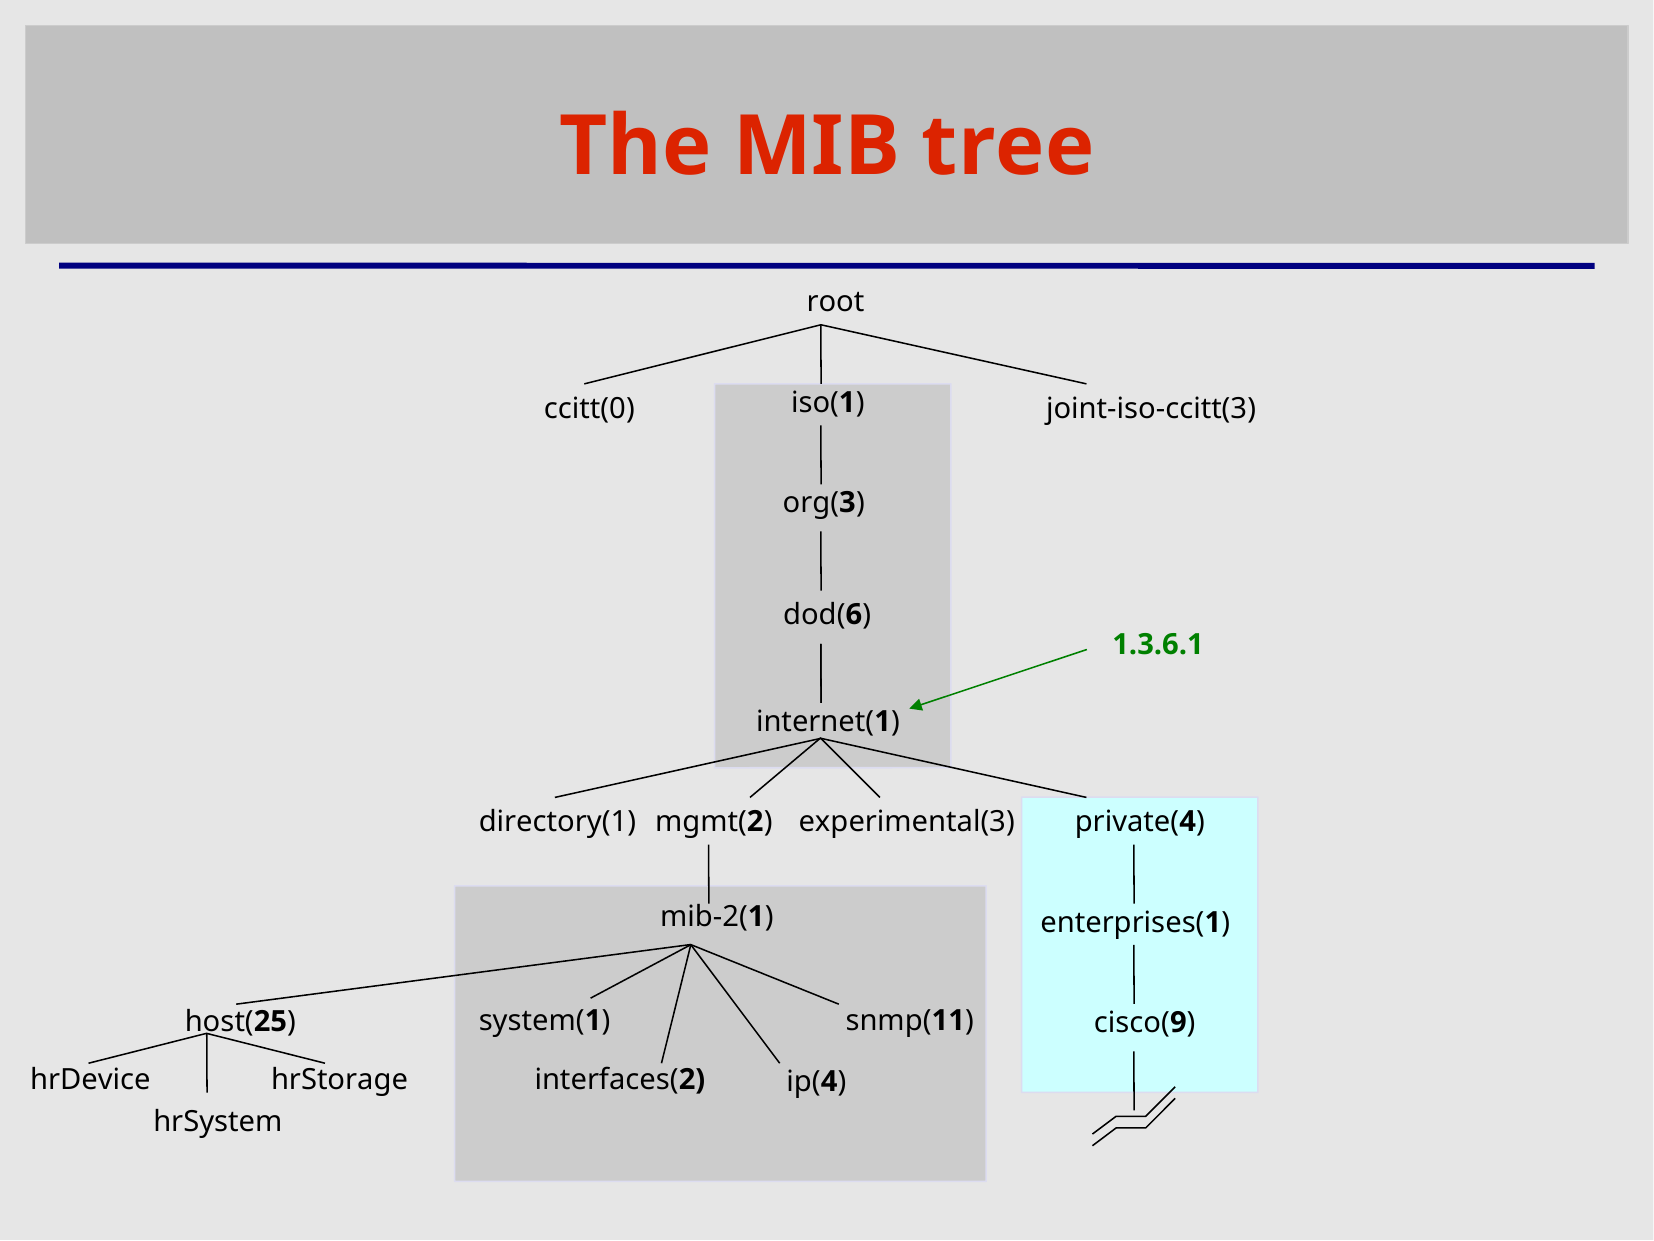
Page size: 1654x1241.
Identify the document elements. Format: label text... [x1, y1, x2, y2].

text_box hrStorage [255, 1055, 424, 1105]
text_box [454, 947, 987, 1182]
text_box system(1) [460, 996, 629, 1046]
text_box [788, 746, 848, 768]
text_box [714, 746, 808, 768]
text_box root [791, 276, 880, 326]
text_box hrSystem [137, 1096, 299, 1146]
text_box ip(4) [768, 1056, 864, 1106]
text_box enterprises(1) [1021, 897, 1249, 947]
text_box host(25) [208, 1035, 249, 1046]
text_box experimental(3) [779, 797, 1034, 847]
text_box internet(1) [738, 696, 918, 746]
text_box org(3) [765, 478, 882, 528]
text_box [1021, 797, 1133, 897]
text_box private(4) [1056, 797, 1223, 847]
text_box host(25) [165, 1035, 206, 1046]
text_box host(25) [165, 996, 316, 1046]
text_box interfaces(2) [515, 1055, 725, 1105]
text_box [454, 885, 987, 997]
text_box mib-2(1) [638, 891, 796, 941]
text_box ccitt(0) [525, 383, 654, 433]
text_box dod(6) [765, 590, 889, 640]
text_box directory(1) [460, 797, 638, 847]
text_box hrDevice [13, 1055, 167, 1105]
text_box [714, 383, 951, 761]
text_box cisco(9) [1074, 997, 1215, 1047]
text_box joint-iso-ccitt(3) [1017, 383, 1286, 433]
text_box [831, 746, 946, 768]
text_box 1.3.6.1 [1093, 620, 1223, 670]
text_box snmp(11) [826, 996, 993, 1046]
text_box [864, 696, 951, 766]
title The MIB tree [121, 46, 1534, 253]
text_box mgmt(2) [638, 797, 779, 847]
text_box iso(1) [773, 377, 883, 427]
text_box [1021, 797, 1258, 1093]
